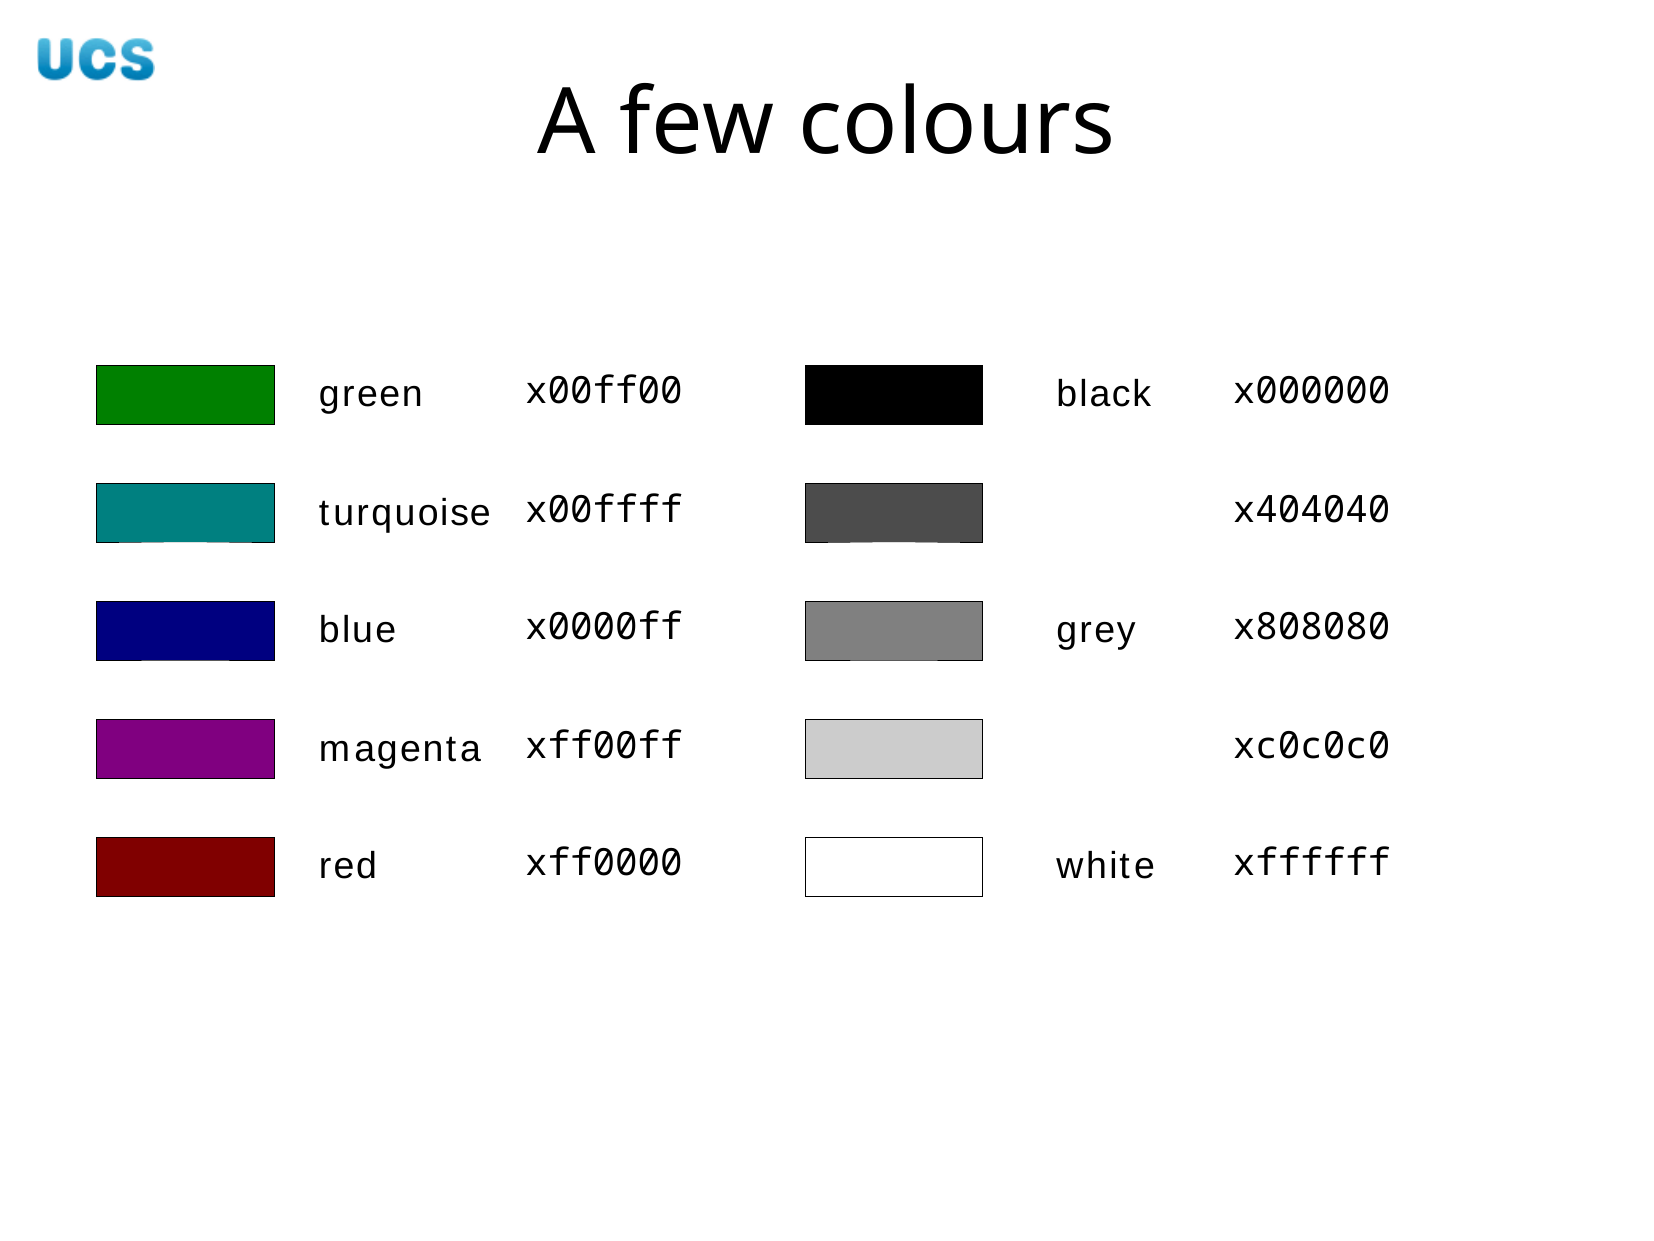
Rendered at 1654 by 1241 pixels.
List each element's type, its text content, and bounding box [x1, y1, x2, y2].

title A few colours [82, 49, 1571, 187]
picture [37, 37, 155, 82]
chart [37, 187, 1613, 1201]
